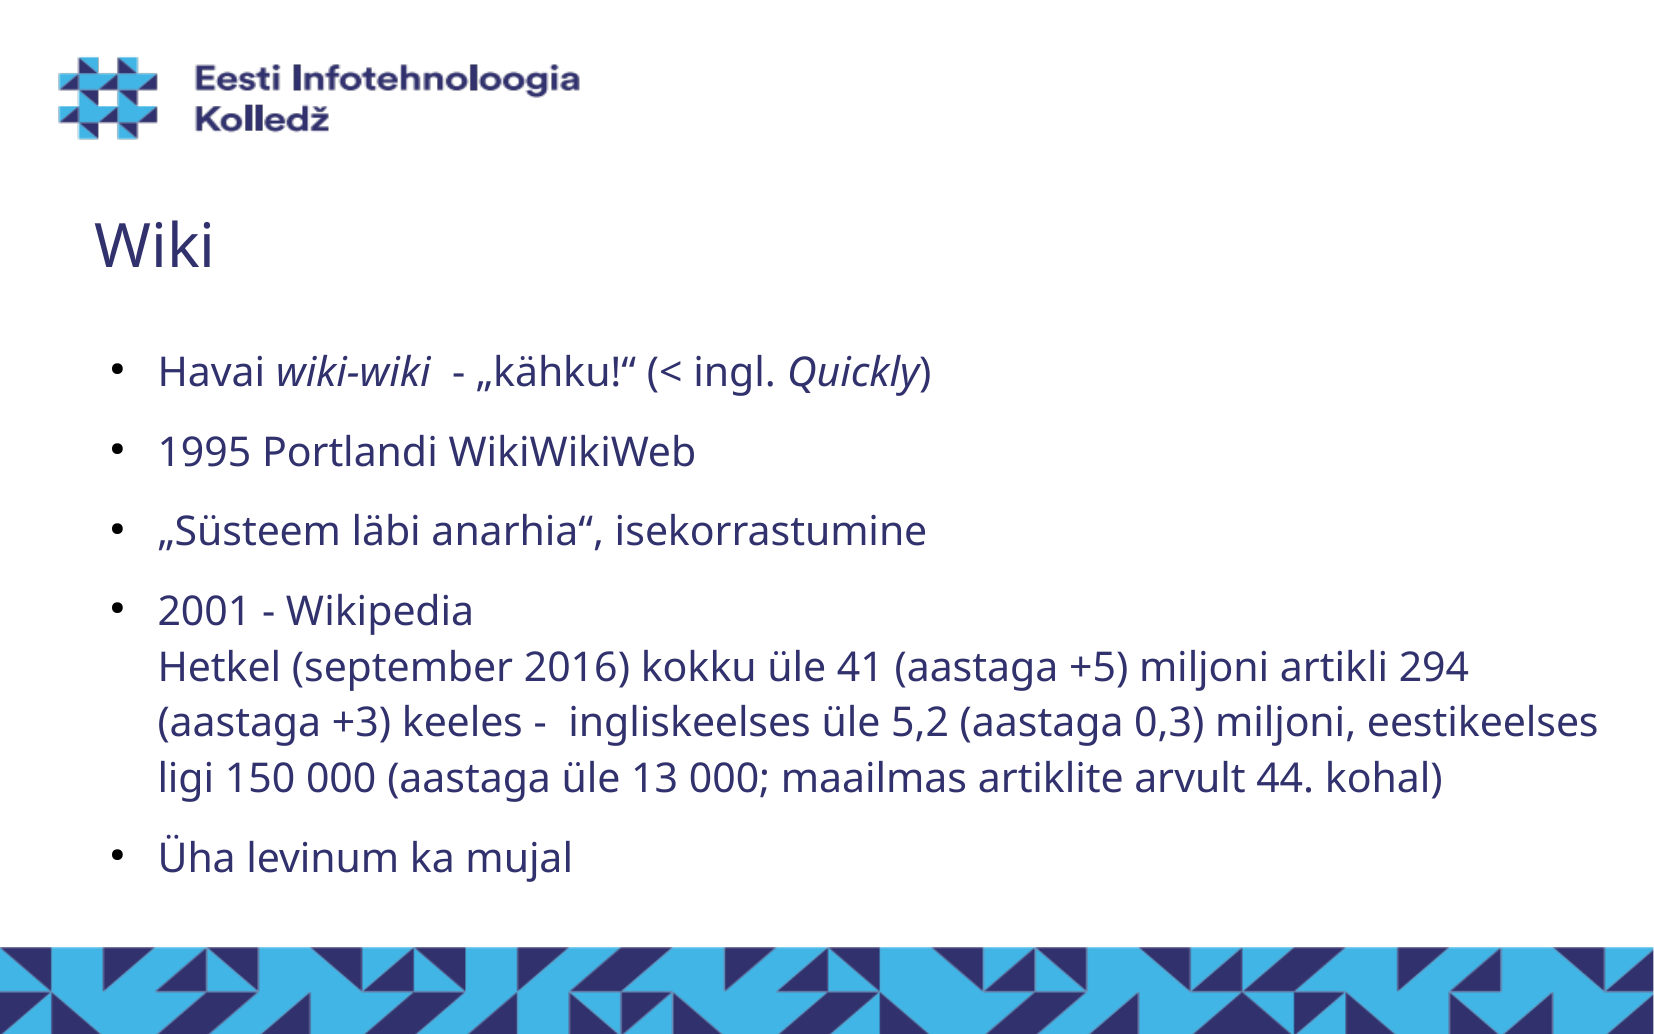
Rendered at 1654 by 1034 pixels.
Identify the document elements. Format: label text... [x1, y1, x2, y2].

title Wiki [94, 157, 1607, 330]
list Havai wiki-wiki - „kähku!“ (< ingl. Quickly) 1995 Portlandi WikiWikiWeb „Süsteem läbi anarhia“, isekorrastumine 2001 - Wikipedia Hetkel (september 2016) kokku üle 41 (aastaga +5) miljoni artikli 294 (aastaga +3) keeles - ingliskeelses üle 5,2 (aastaga 0,3) miljoni, eestikeelses ligi 150 000 (aastaga üle 13 000; maailmas artiklite arvult 44. kohal) Üha levinum ka mujal [94, 342, 1607, 926]
